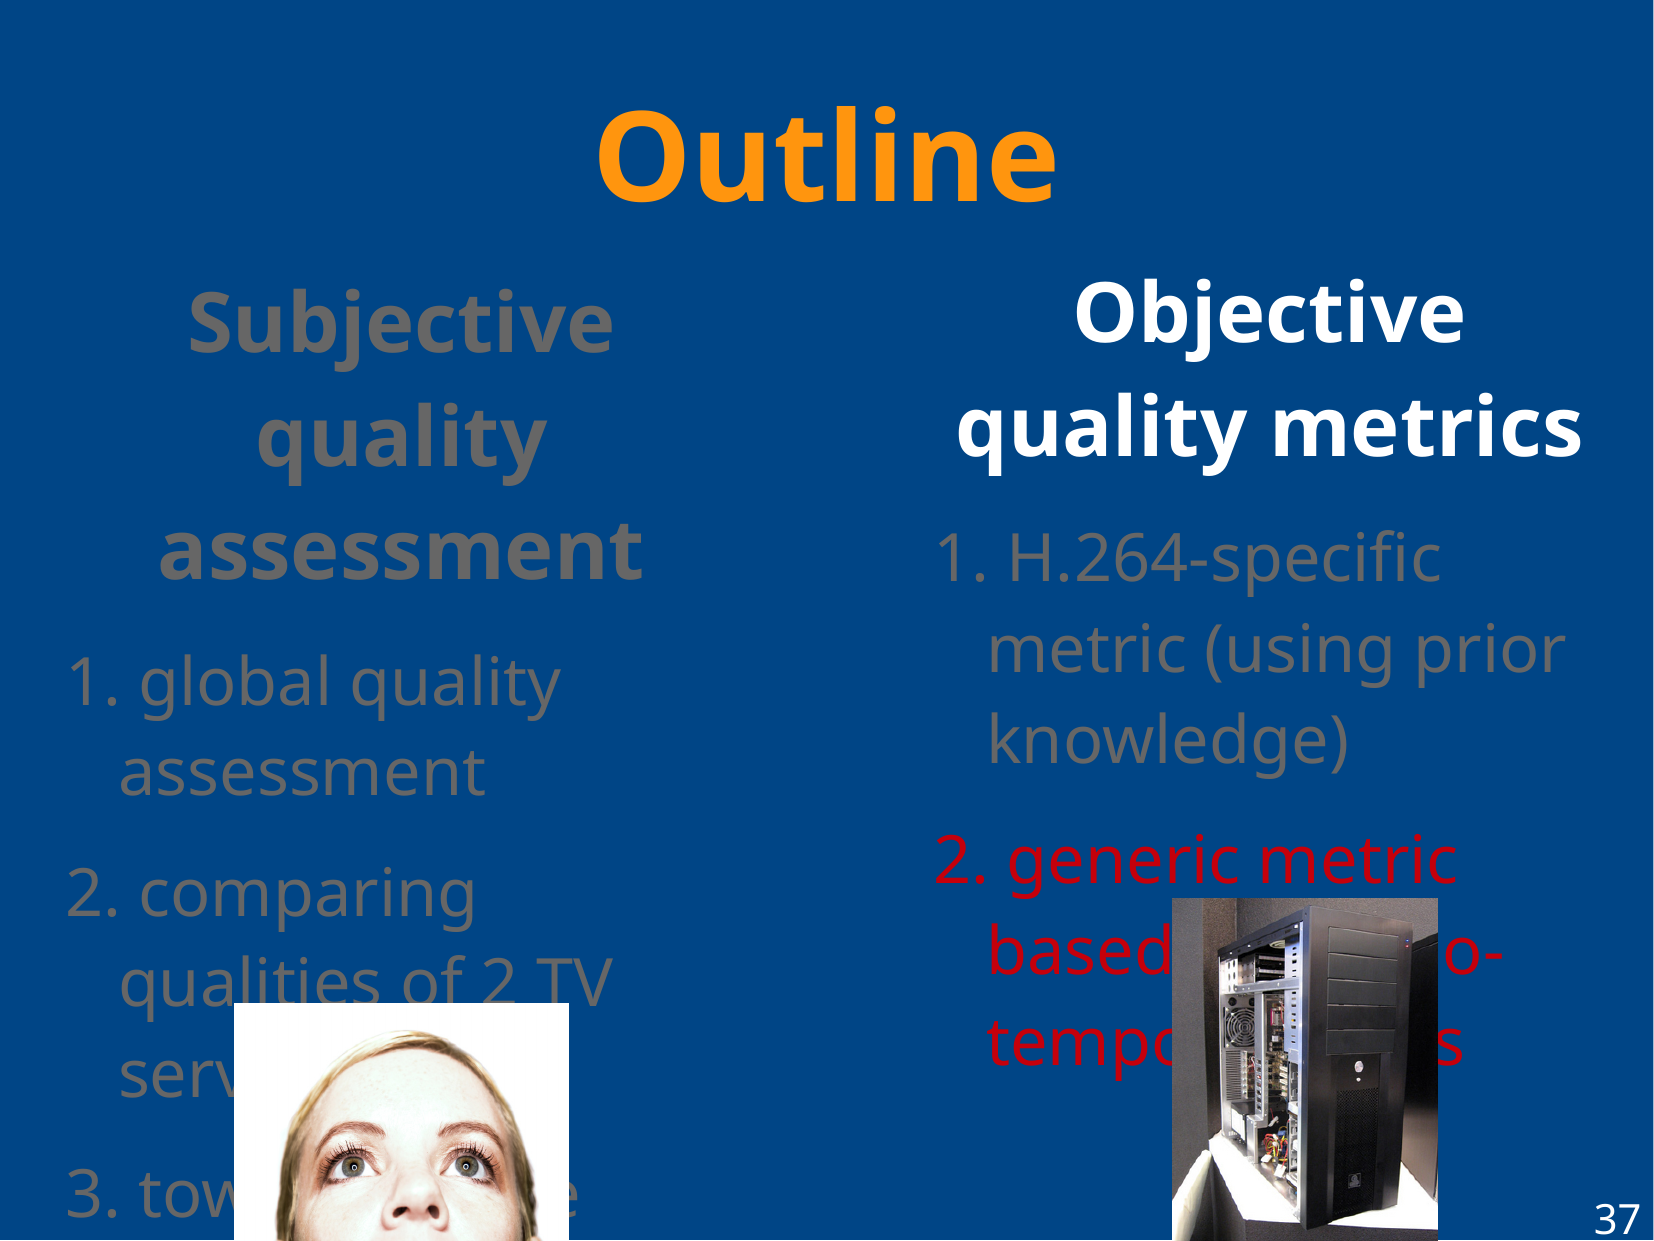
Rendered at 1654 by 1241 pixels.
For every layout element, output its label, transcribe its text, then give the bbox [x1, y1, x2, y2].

picture [1172, 898, 1438, 1241]
list Subjective quality assessment 1. global quality assessment 2. comparing qualities of 2 TV services 3. towards a fine quality measurement [47, 263, 756, 997]
title Outline [82, 49, 1571, 257]
picture [234, 1003, 569, 1241]
list Objective quality metrics 1. H.264-specific metric (using prior knowledge) 2. generic metric based on spatio-temporal tubes [915, 253, 1625, 957]
